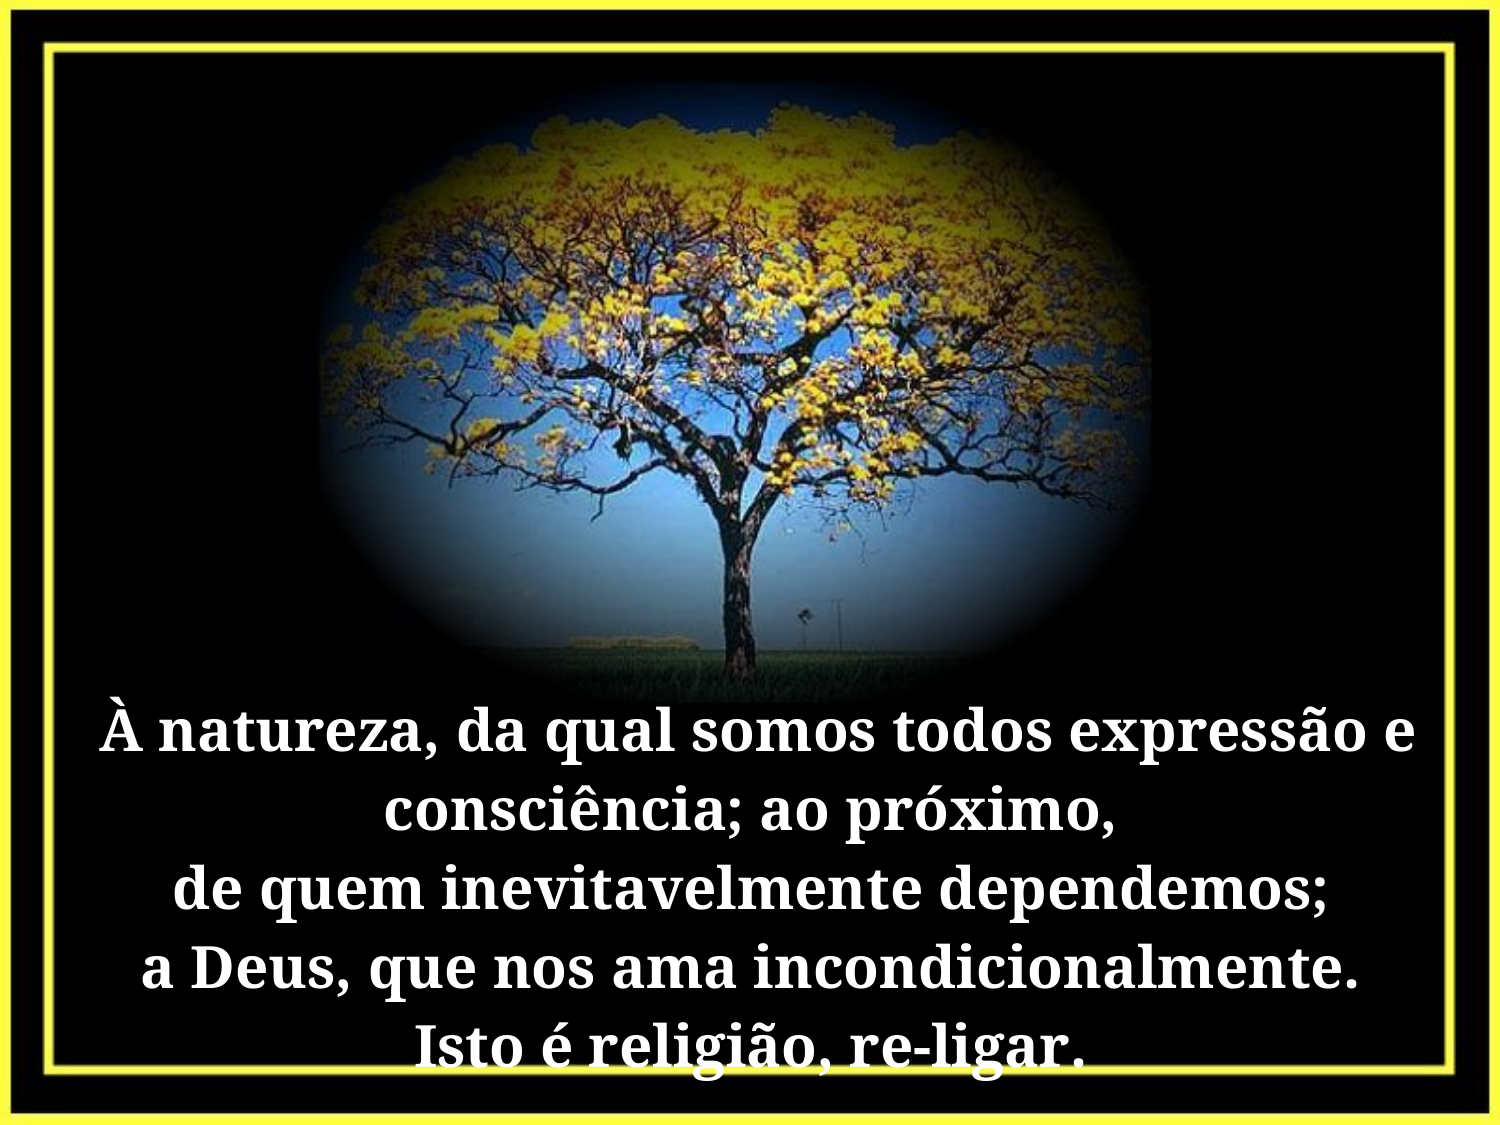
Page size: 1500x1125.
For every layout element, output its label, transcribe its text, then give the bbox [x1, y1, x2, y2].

text_box À natureza, da qual somos todos expressão e consciência; ao próximo, de quem inevitavelmente dependemos; a Deus, que nos ama incondicionalmente. Isto é religião, re-ligar. [53, 680, 1465, 1085]
picture [0, 0, 1500, 1125]
